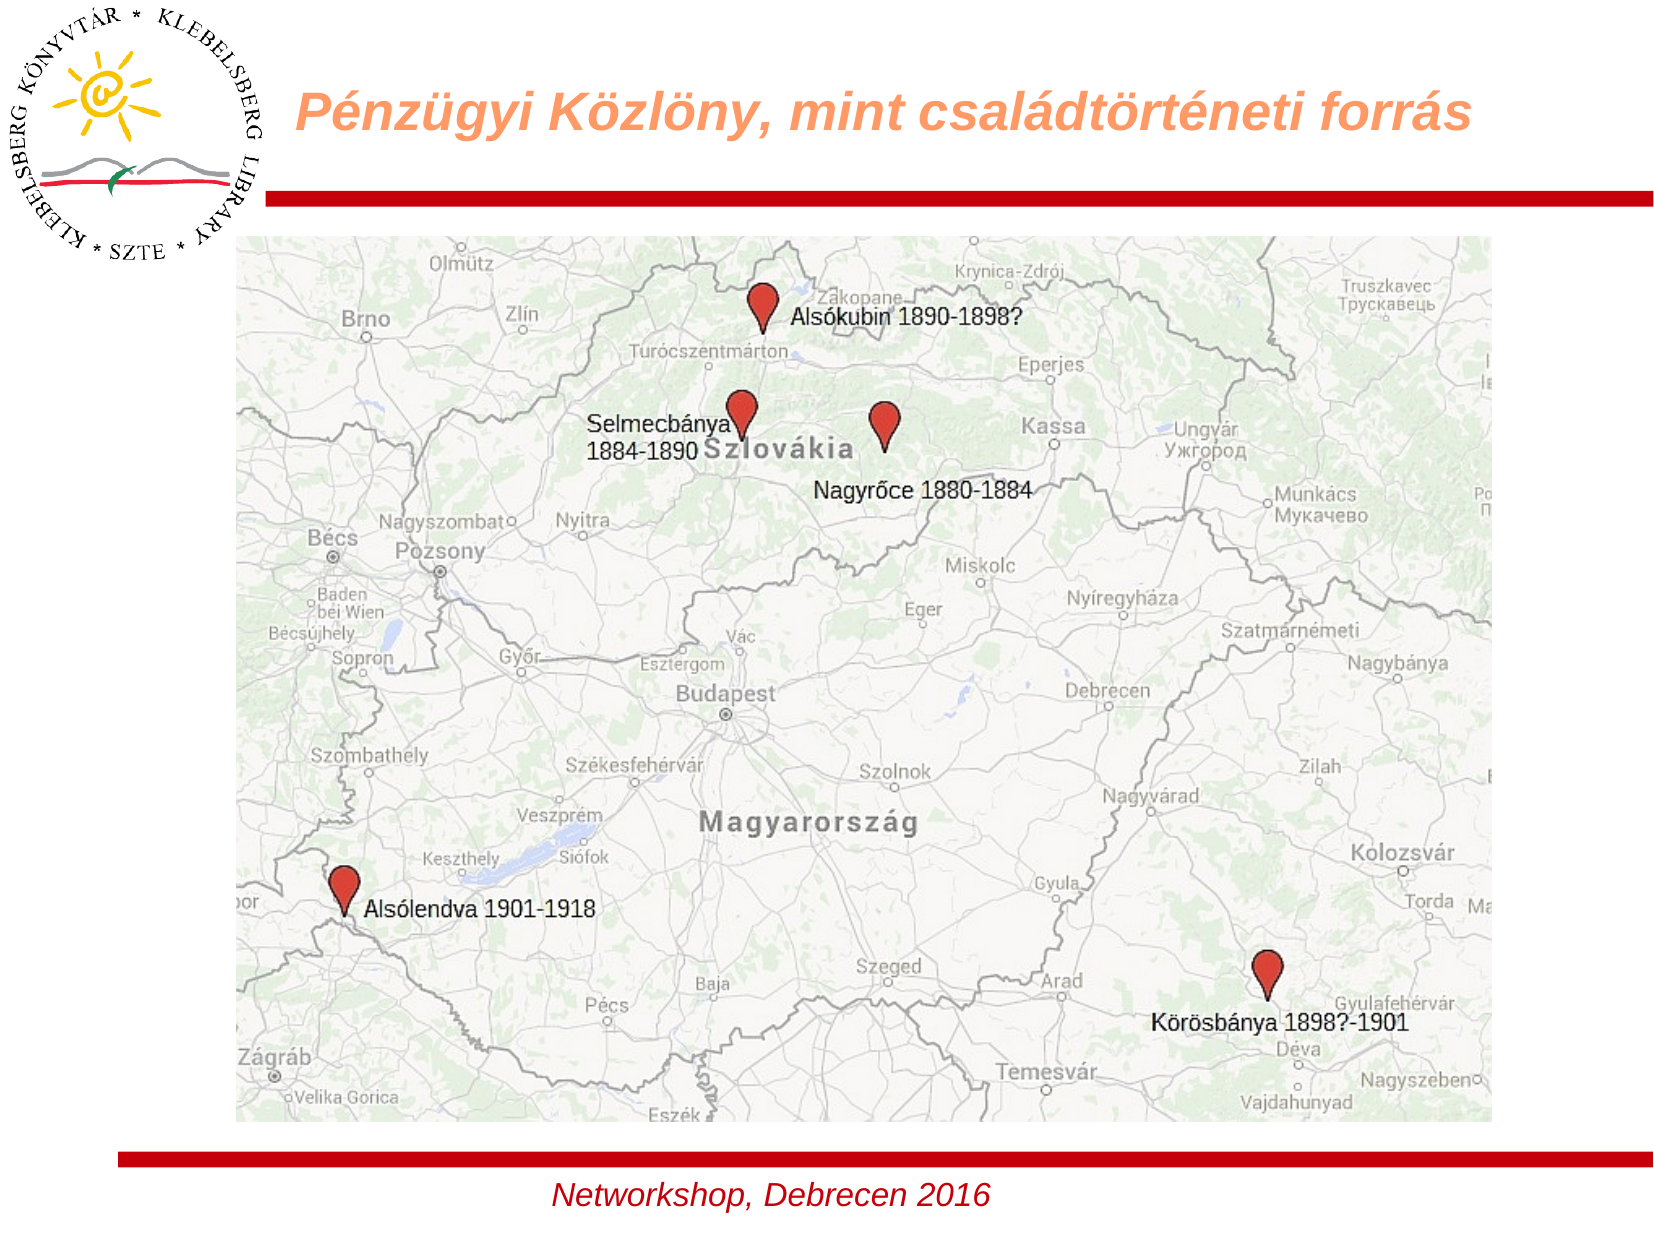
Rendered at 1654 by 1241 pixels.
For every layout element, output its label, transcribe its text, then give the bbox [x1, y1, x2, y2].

title Pénzügyi Közlöny, mint családtörténeti forrás [295, 46, 1534, 178]
picture [0, 0, 1492, 1122]
